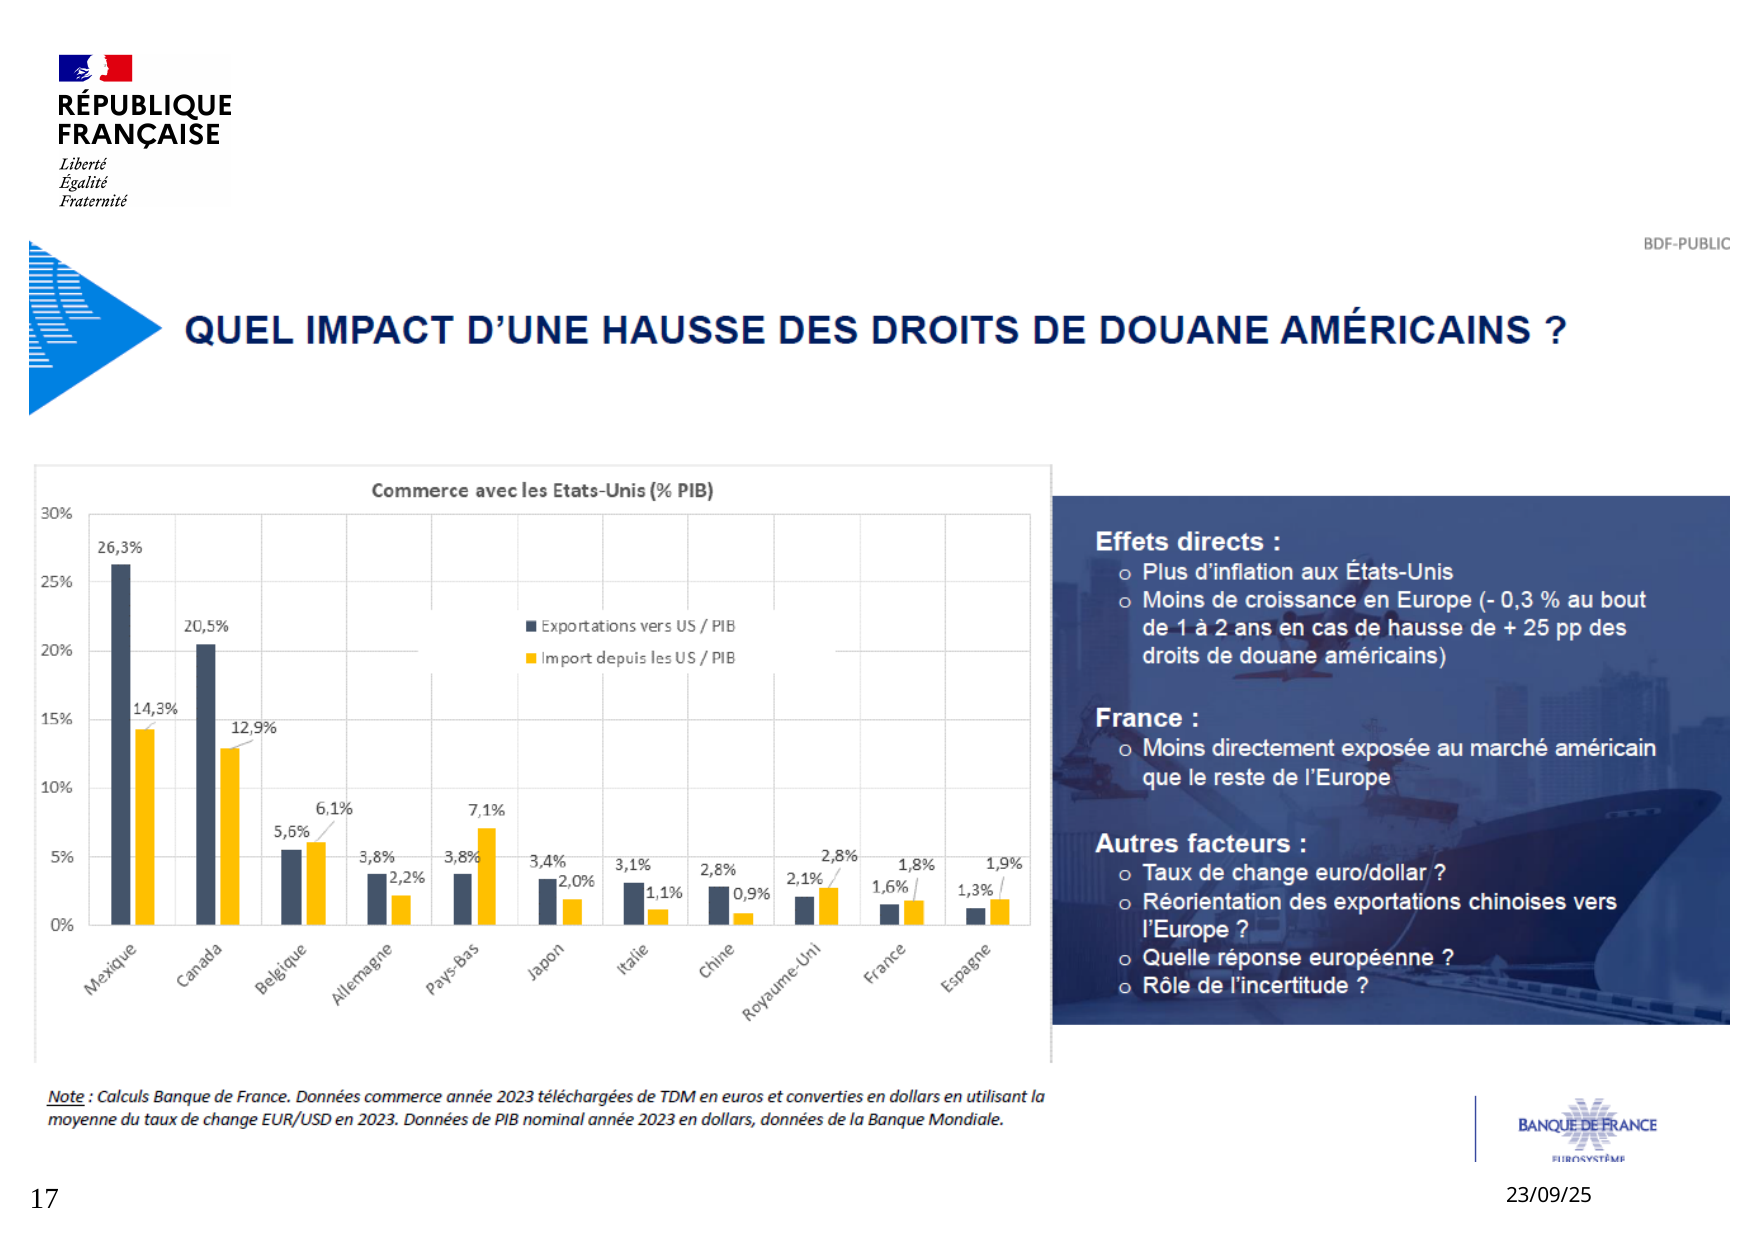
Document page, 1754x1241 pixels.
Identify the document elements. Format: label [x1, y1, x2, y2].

picture [29, 236, 1730, 1162]
text_box [29, 1179, 173, 1211]
